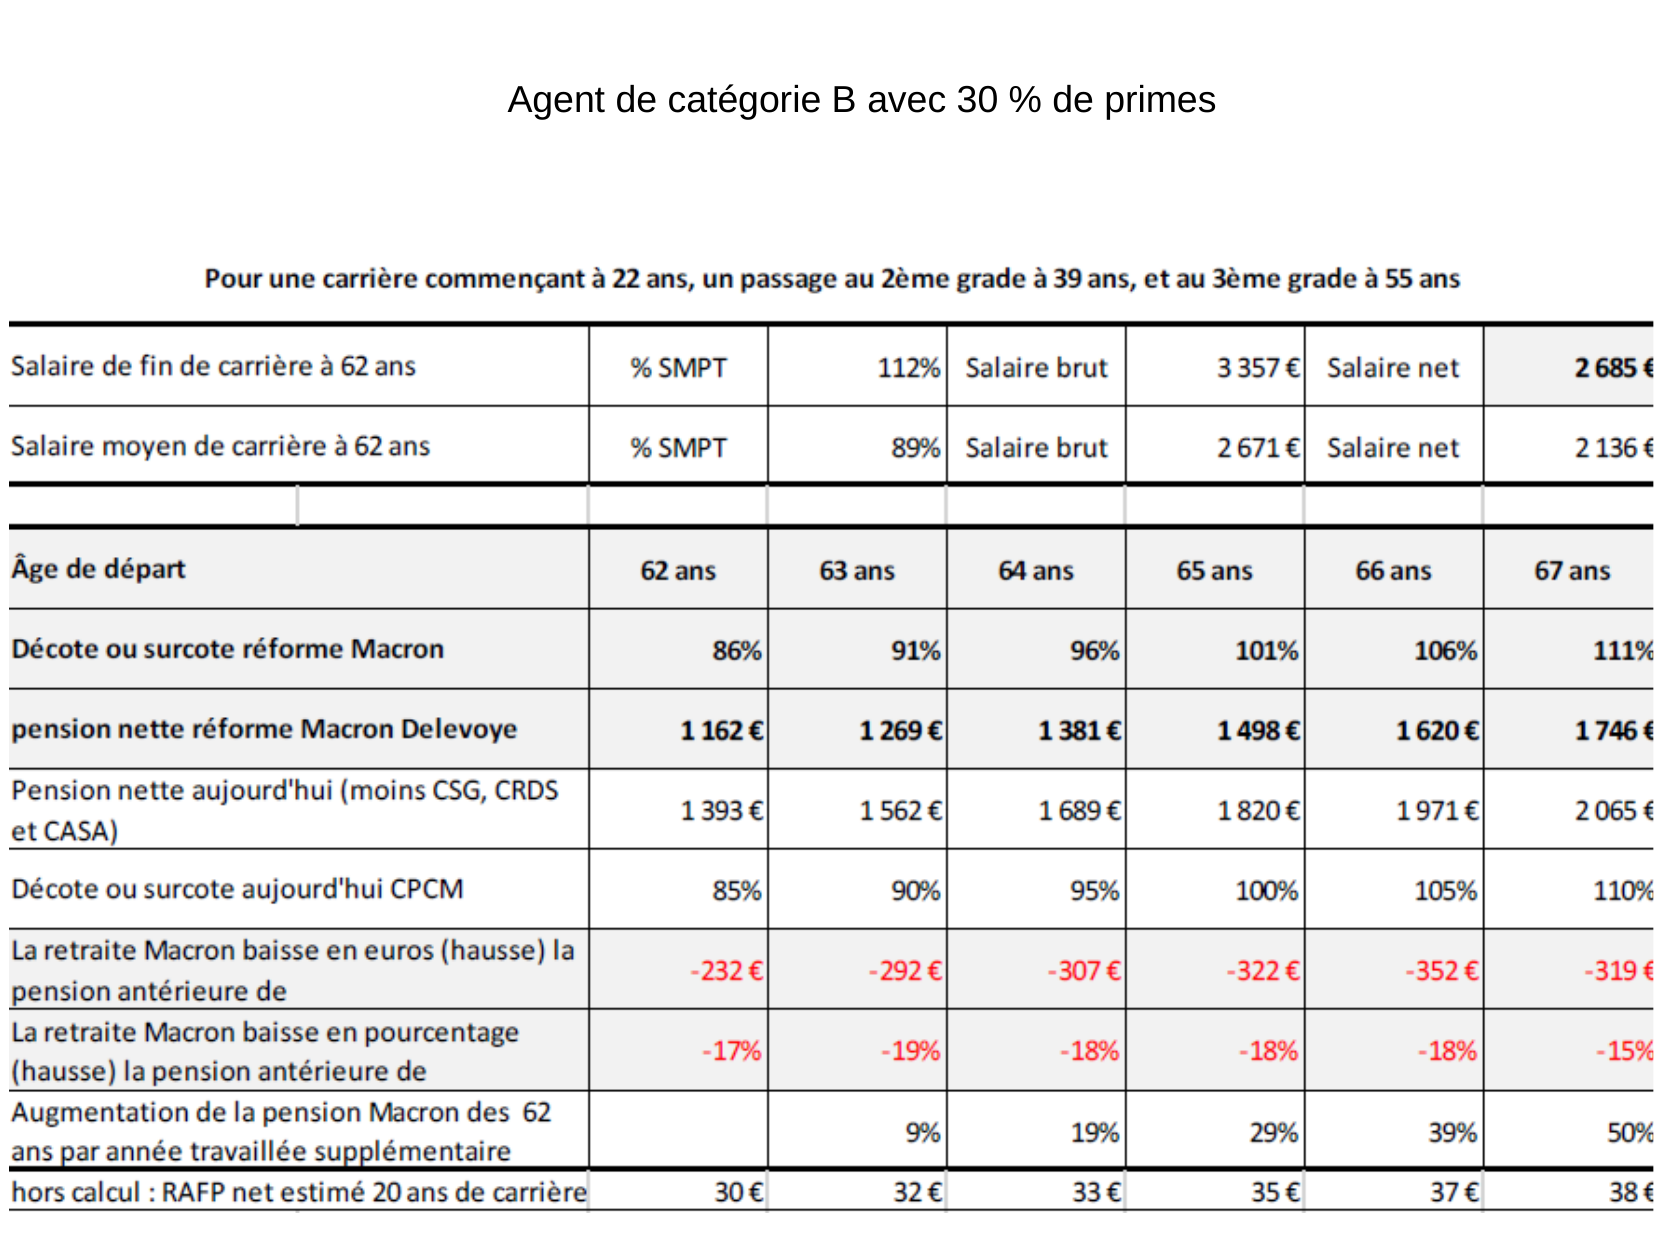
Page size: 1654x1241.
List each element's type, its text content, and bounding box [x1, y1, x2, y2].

text_box Agent de catégorie B avec 30 % de primes [153, 70, 1571, 128]
picture [9, 236, 1654, 1213]
